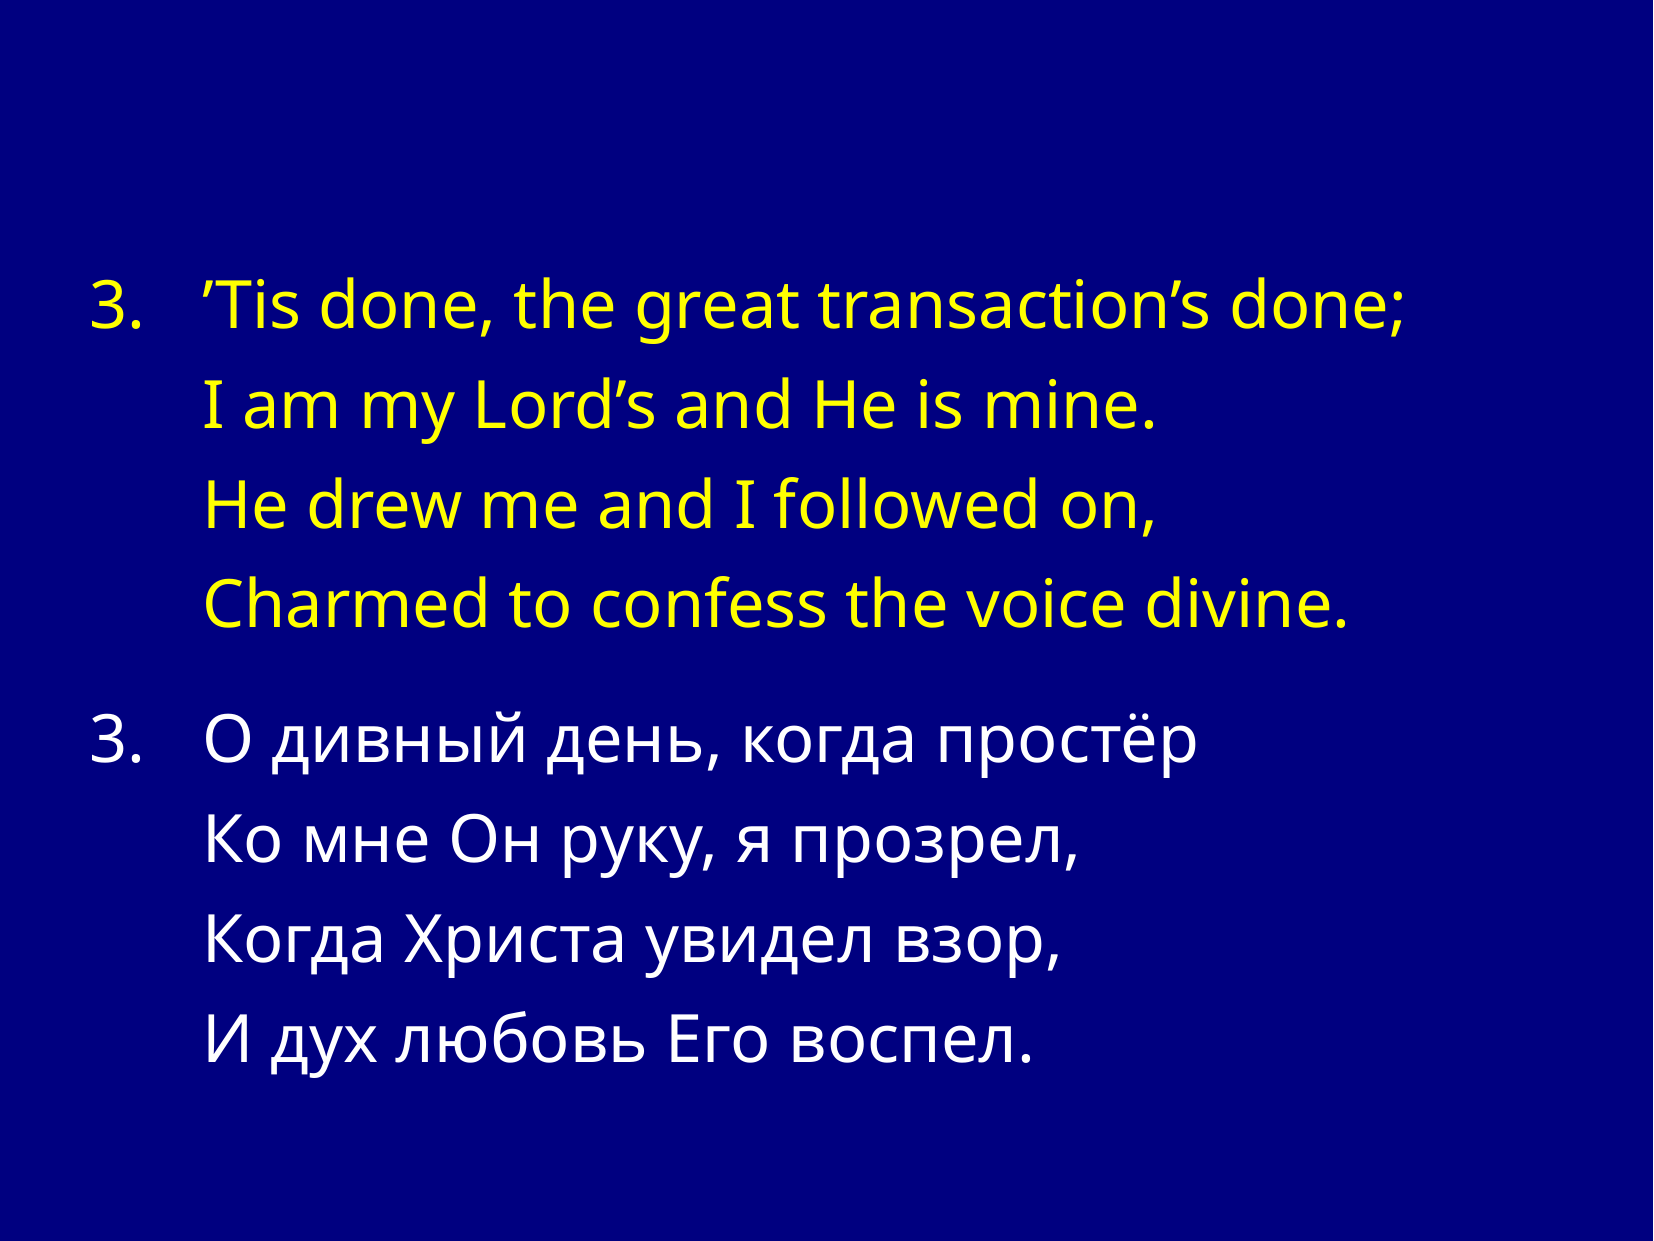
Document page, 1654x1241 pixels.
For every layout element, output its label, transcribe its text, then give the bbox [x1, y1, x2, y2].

text_box 3. ’Tis done, the great transaction’s done; I am my Lord’s and He is mine. He drew me and I followed on, Charmed to confess the voice divine. [75, 150, 1576, 638]
text_box 3. О дивный день, когда простёр Ко мне Он руку, я прозрел, Когда Христа увидел взор, И дух любовь Его воспел. [75, 675, 1576, 1163]
